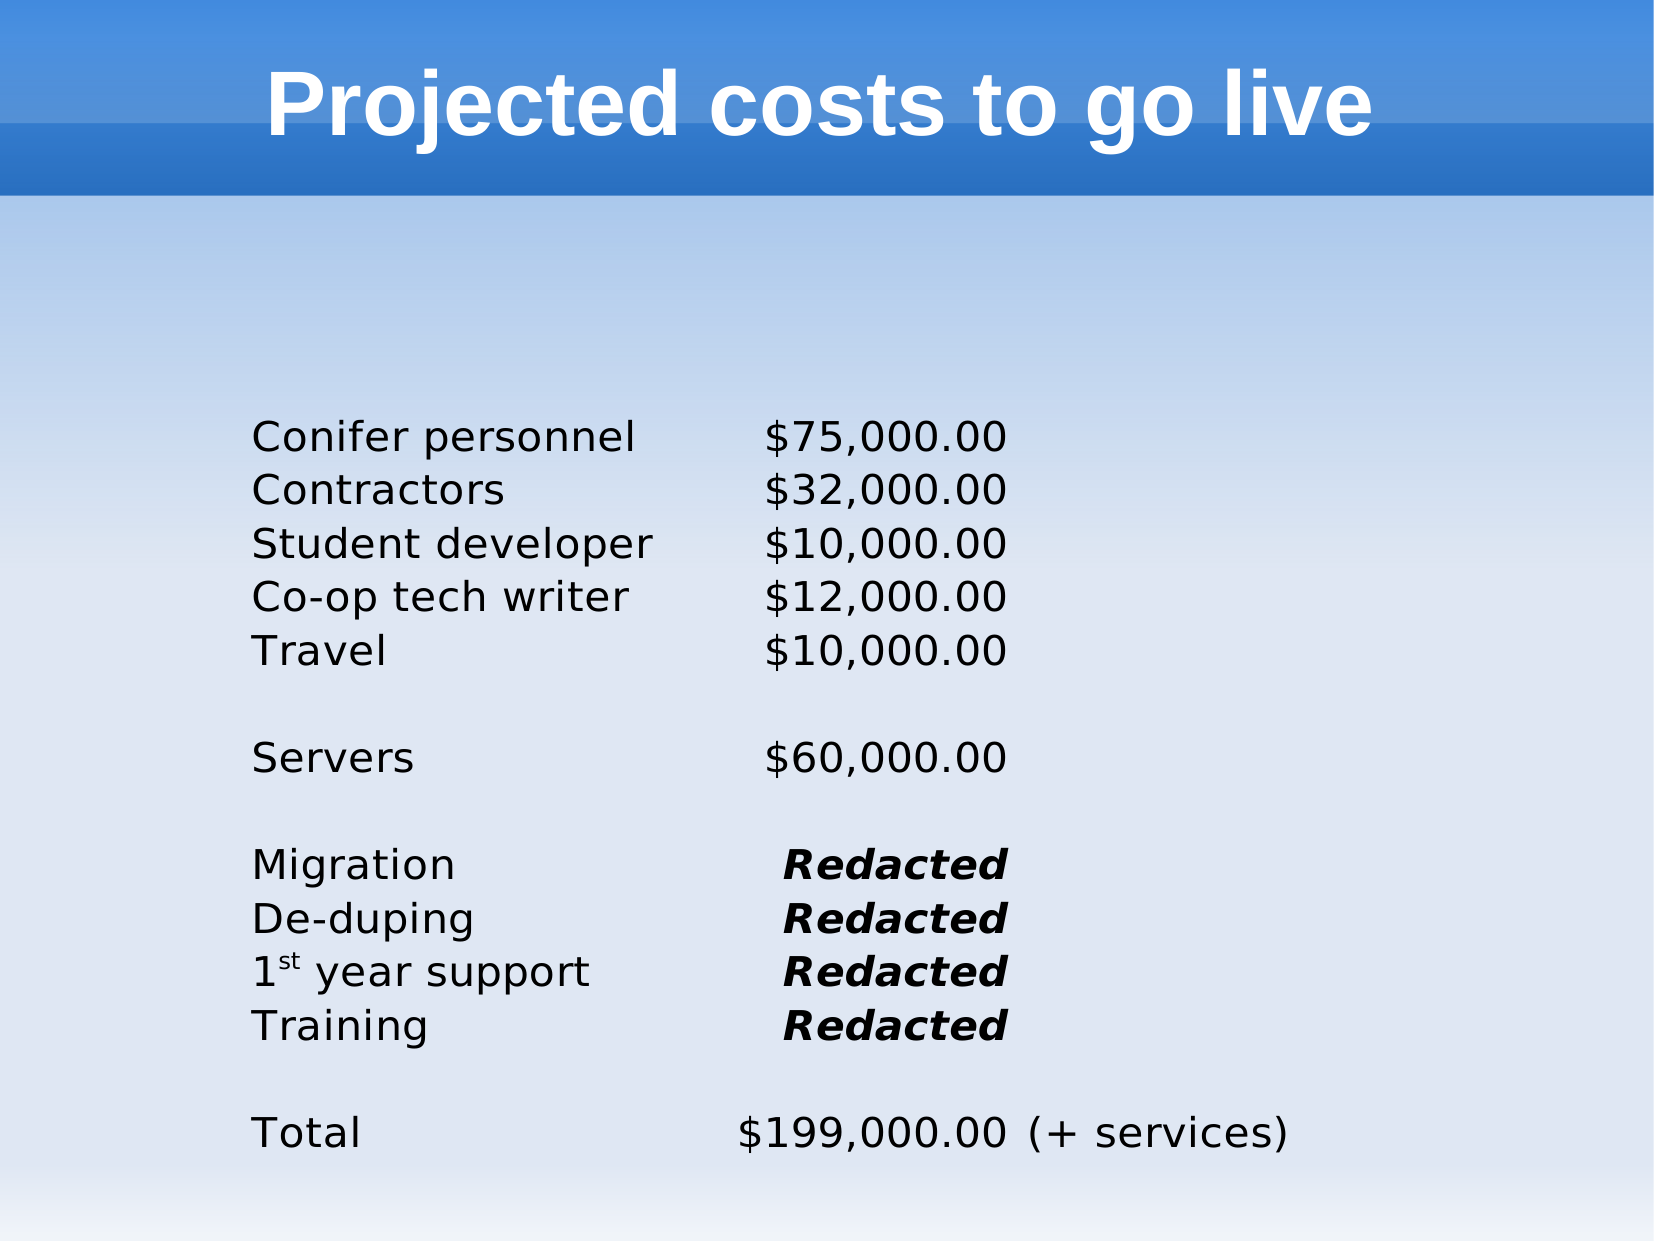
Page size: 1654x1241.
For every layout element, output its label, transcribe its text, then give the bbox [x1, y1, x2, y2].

title Projected costs to go live [76, 0, 1565, 208]
chart [249, 409, 1419, 1162]
picture [0, 0, 1654, 1241]
